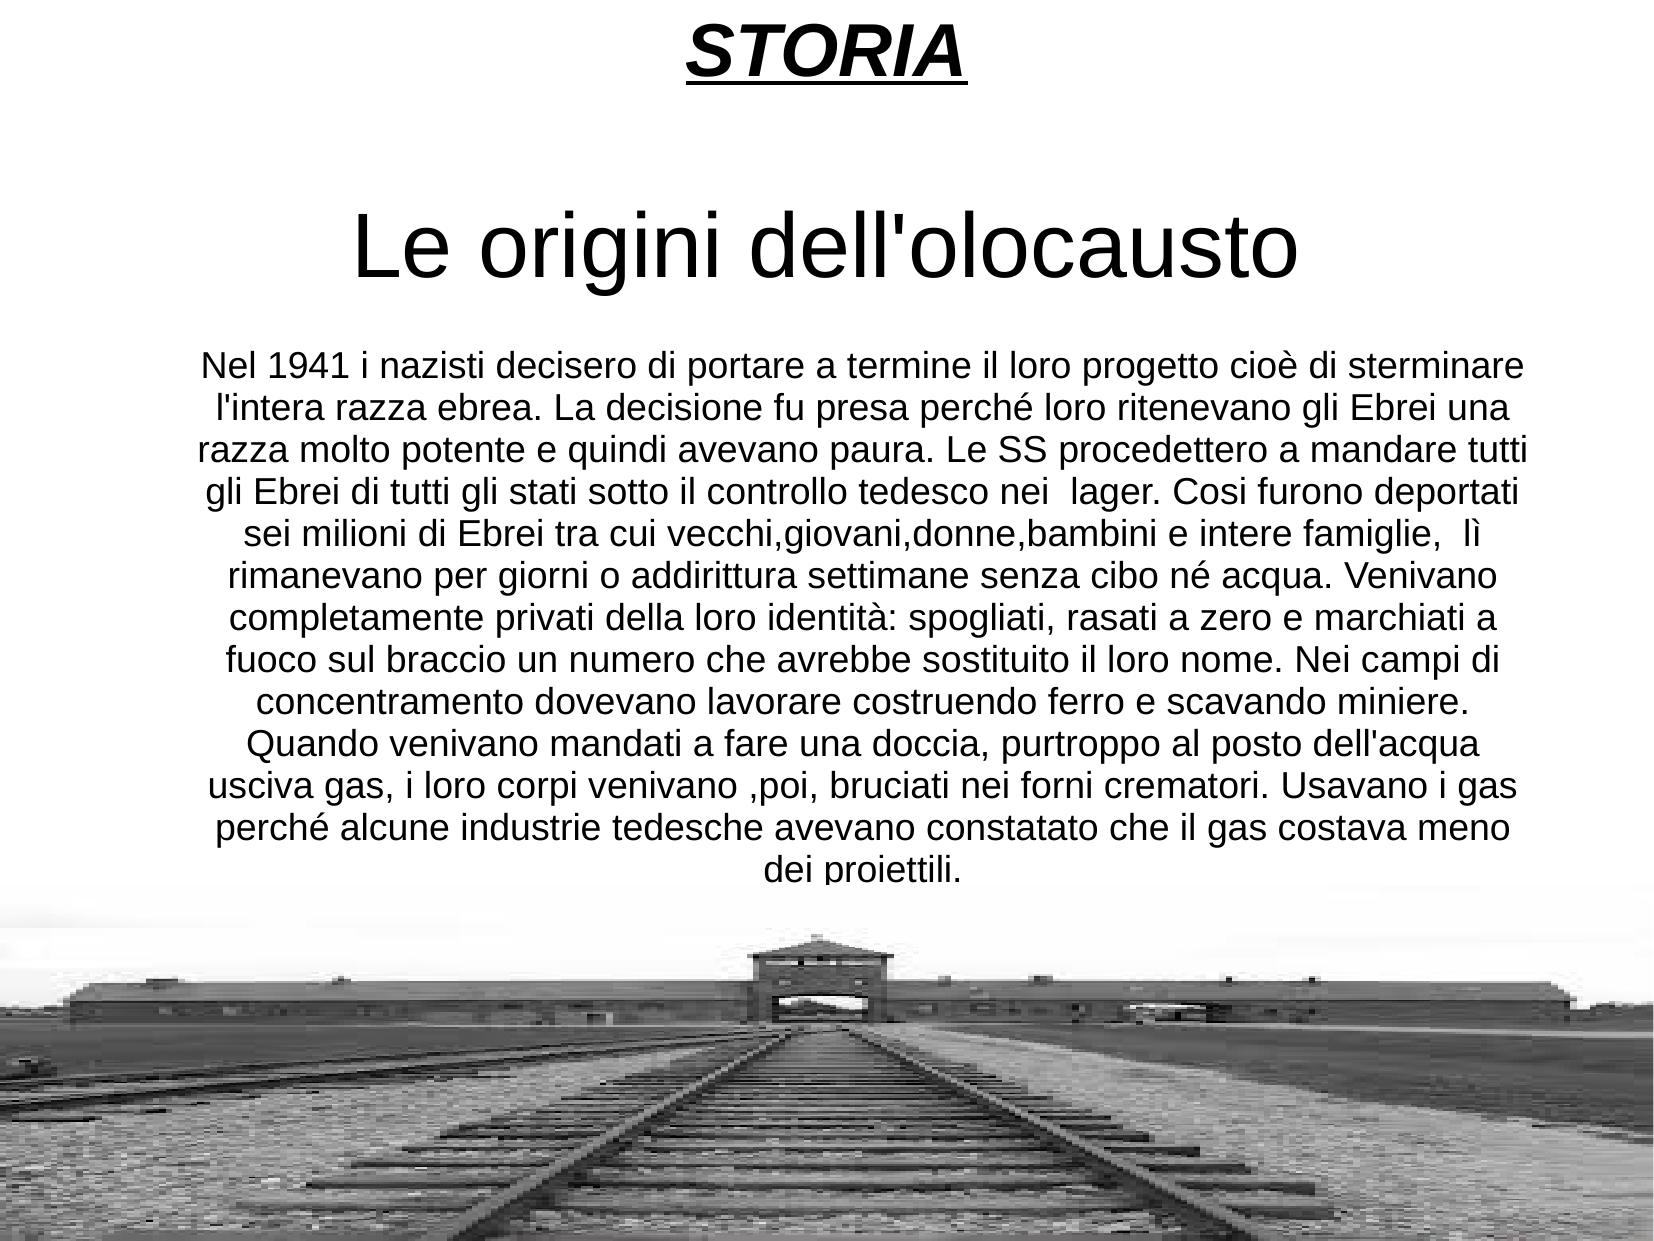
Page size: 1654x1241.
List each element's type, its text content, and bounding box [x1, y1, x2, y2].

picture [0, 885, 1654, 1241]
title STORIA Le origini dell'olocausto [82, 8, 1571, 298]
list Nel 1941 i nazisti decisero di portare a termine il loro progetto cioè di sterminare l'intera razza ebrea. La decisione fu presa perché loro ritenevano gli Ebrei una razza molto potente e quindi avevano paura. Le SS procedettero a mandare tutti gli Ebrei di tutti gli stati sotto il controllo tedesco nei lager. Cosi furono deportati sei milioni di Ebrei tra cui vecchi,giovani,donne,bambini e intere famiglie, lì rimanevano per giorni o addirittura settimane senza cibo né acqua. Venivano completamente privati della loro identità: spogliati, rasati a zero e marchiati a fuoco sul braccio un numero che avrebbe sostituito il loro nome. Nei campi di concentramento dovevano lavorare costruendo ferro e scavando miniere. Quando venivano mandati a fare una doccia, purtroppo al posto dell'acqua usciva gas, i loro corpi venivano ,poi, bruciati nei forni crematori. Usavano i gas perché alcune industrie tedesche avevano constatato che il gas costava meno dei proiettili. [121, 344, 1534, 885]
